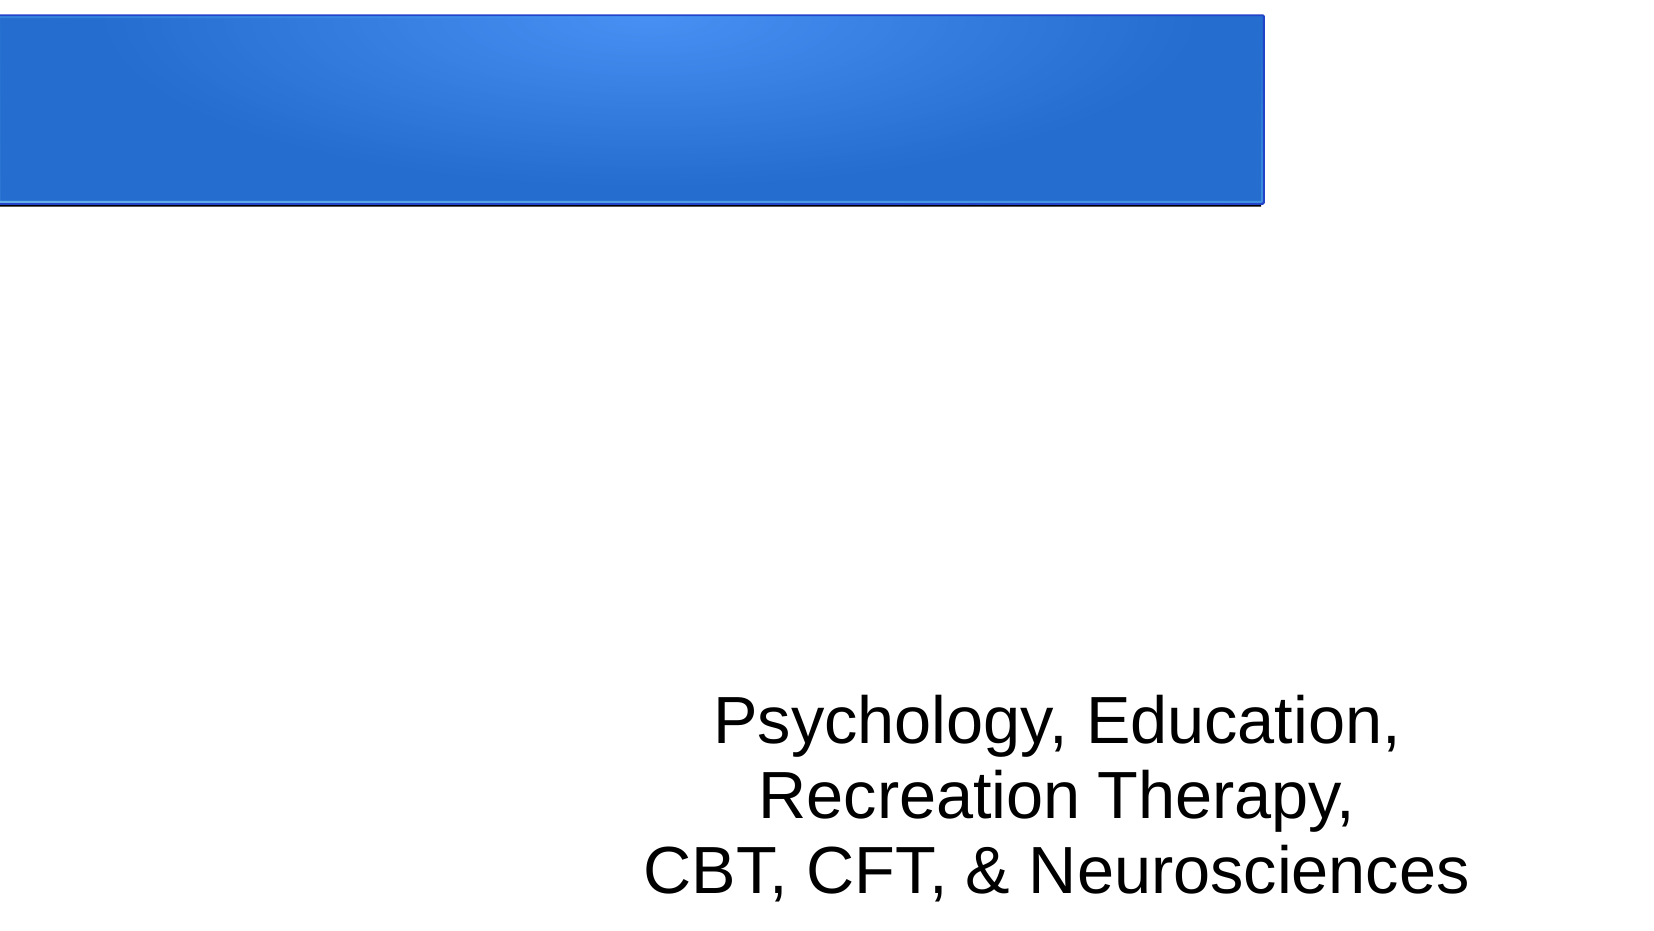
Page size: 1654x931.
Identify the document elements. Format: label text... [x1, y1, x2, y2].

subtitle Psychology, Education, Recreation Therapy, CBT, CFT, & Neurosciences [625, 682, 1489, 908]
title Relevant Domain Theories [1, 106, 1490, 556]
